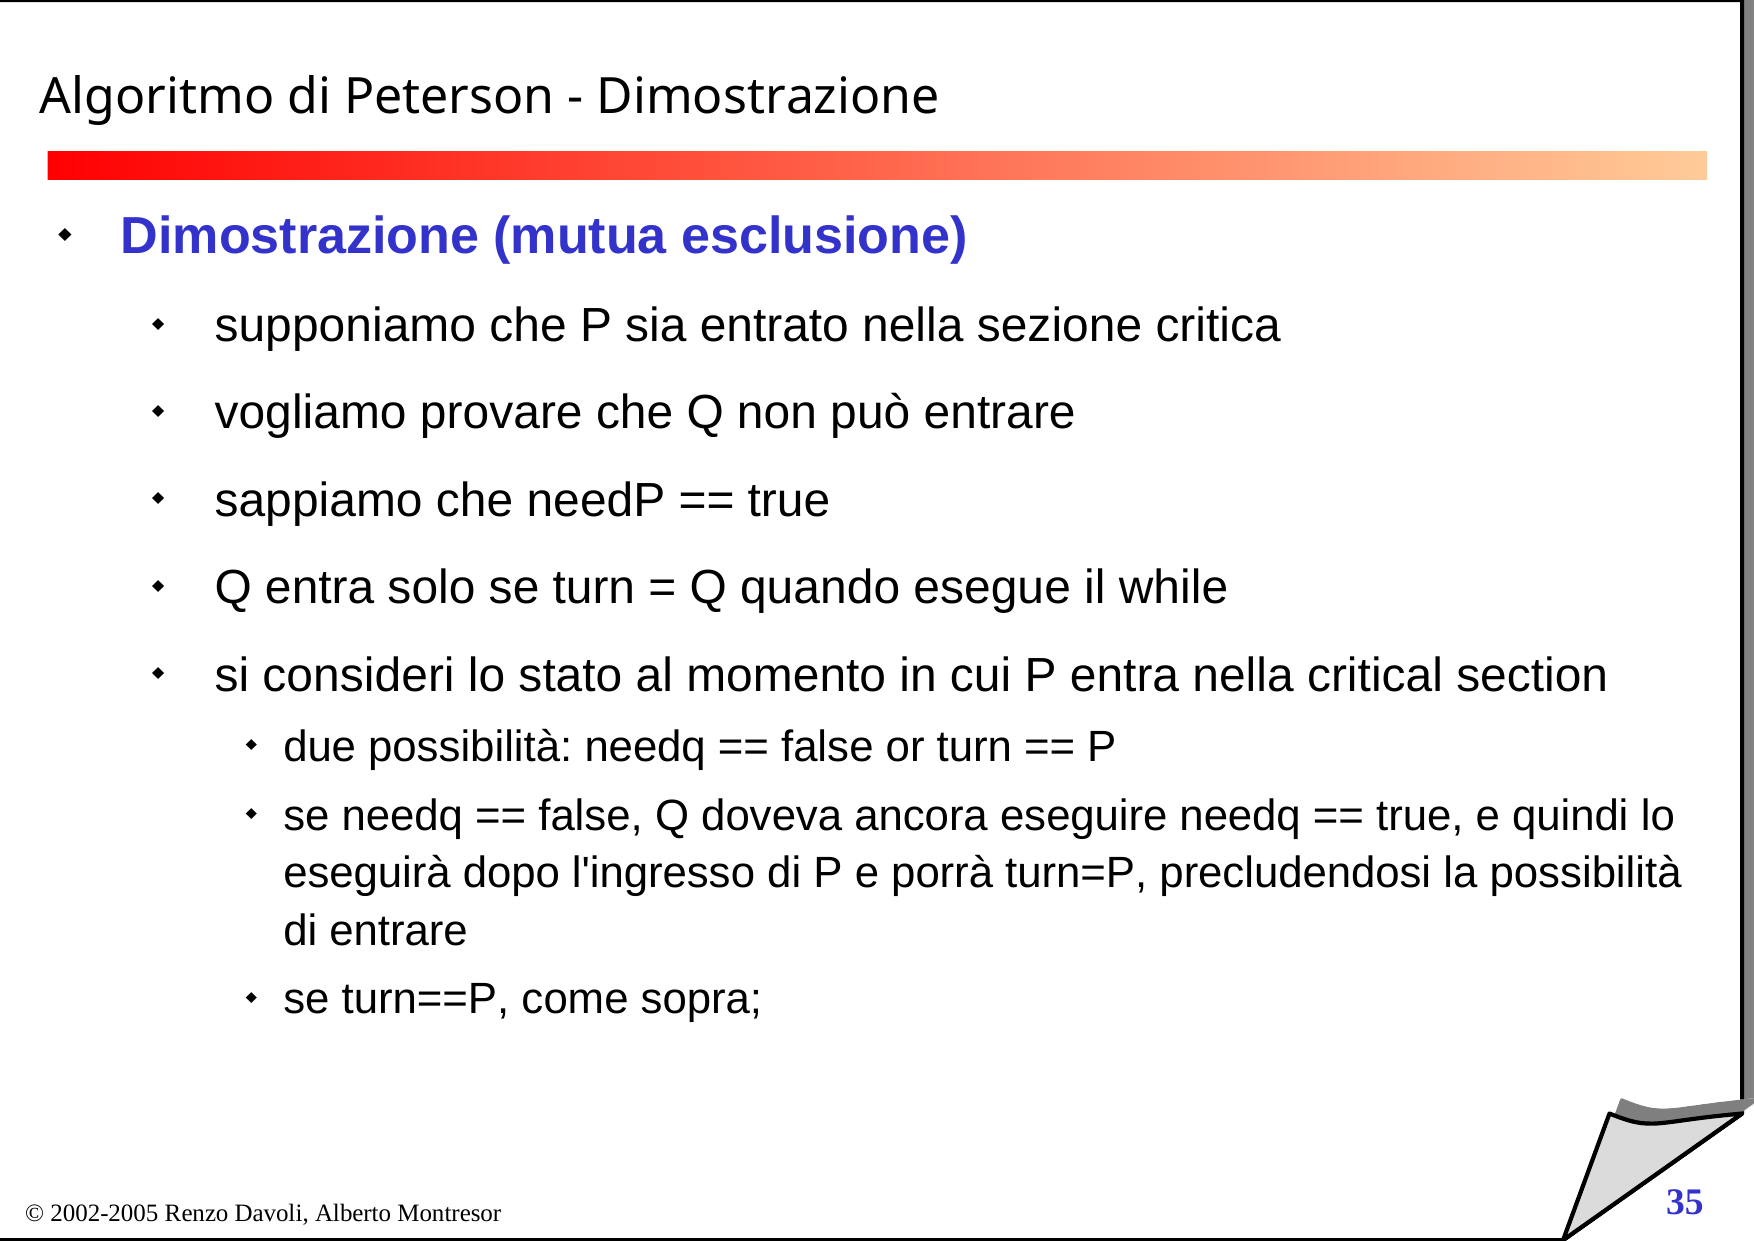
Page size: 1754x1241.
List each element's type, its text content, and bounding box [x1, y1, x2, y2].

list Dimostrazione (mutua esclusione) supponiamo che P sia entrato nella sezione critica vogliamo provare che Q non può entrare sappiamo che needP == true Q entra solo se turn = Q quando esegue il while si consideri lo stato al momento in cui P entra nella critical section due possibilità: needq == false or turn == P se needq == false, Q doveva ancora eseguire needq == true, e quindi lo eseguirà dopo l'ingresso di P e porrà turn=P, precludendosi la possibilità di entrare se turn==P, come sopra; [58, 206, 1696, 1031]
title Algoritmo di Peterson - Dimostrazione [39, 49, 1713, 144]
